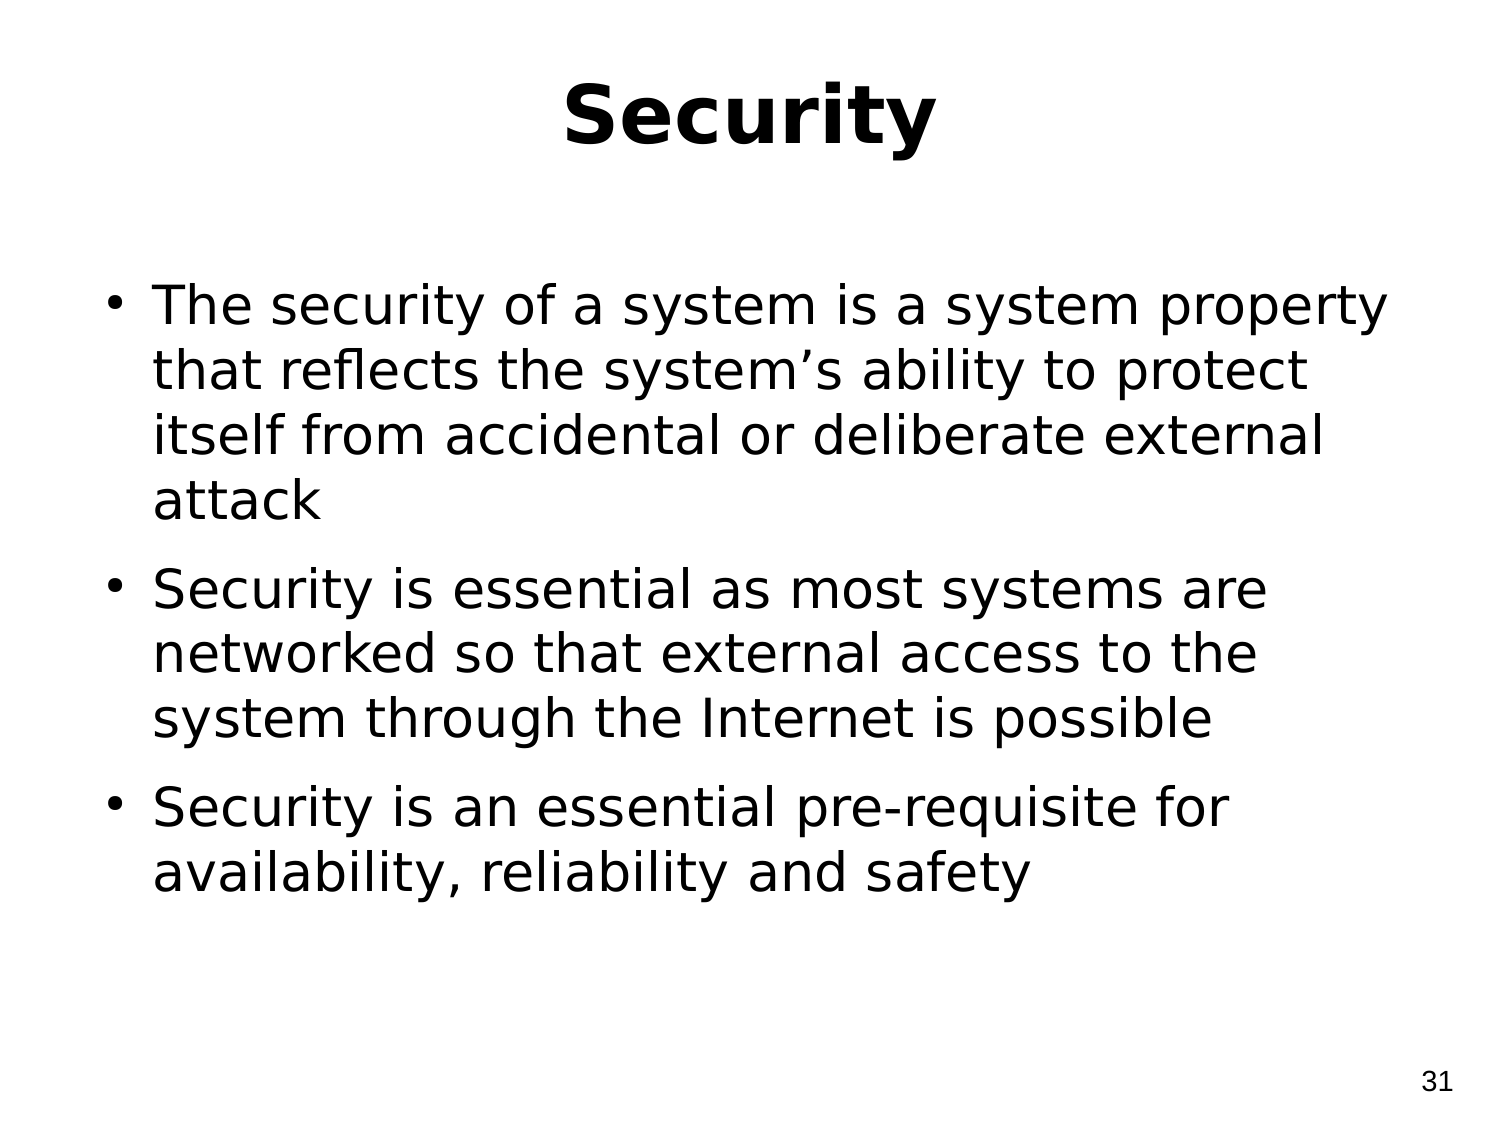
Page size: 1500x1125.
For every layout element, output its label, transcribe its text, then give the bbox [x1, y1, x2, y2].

list The security of a system is a system property that reflects the system’s ability to protect itself from accidental or deliberate external attack Security is essential as most systems are networked so that external access to the system through the Internet is possible Security is an essential pre-requisite for availability, reliability and safety [75, 263, 1425, 916]
title Security [75, 44, 1425, 177]
